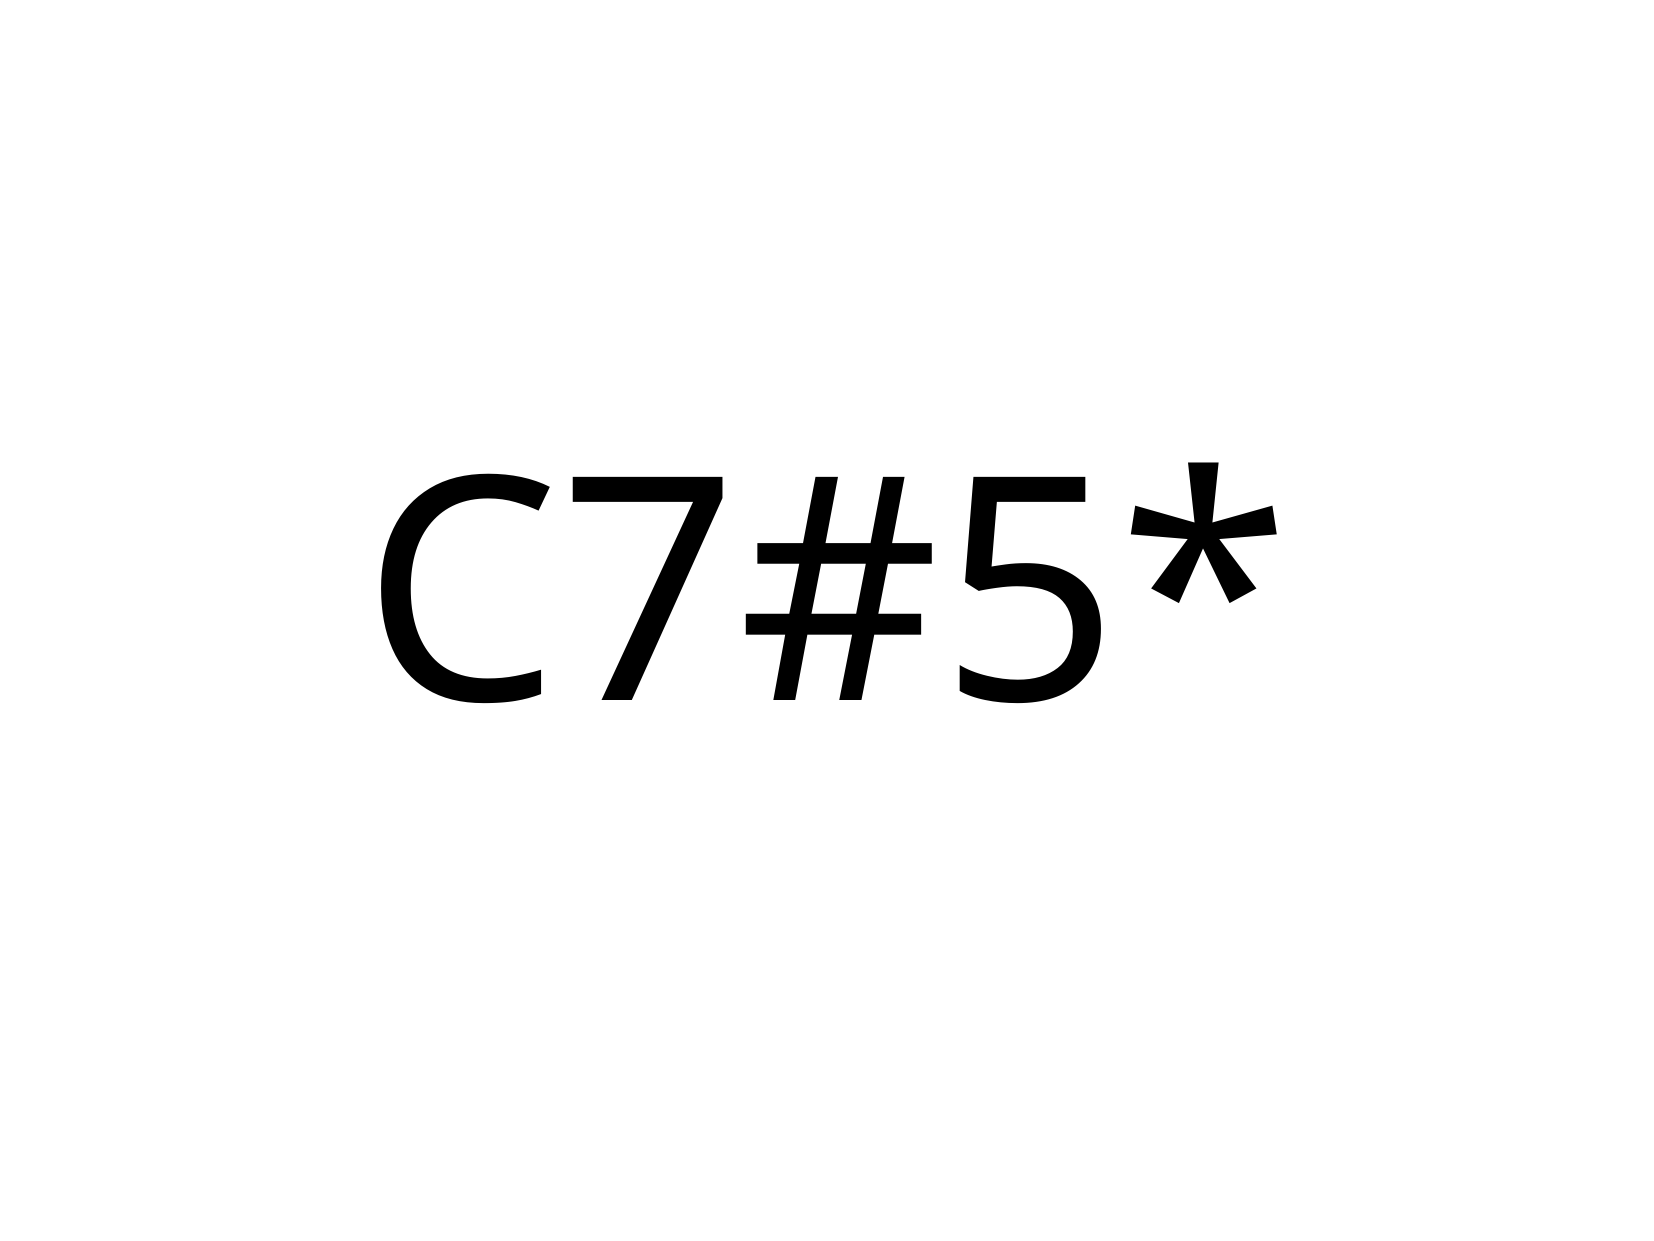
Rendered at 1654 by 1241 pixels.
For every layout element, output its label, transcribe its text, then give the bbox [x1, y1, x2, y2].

subtitle C7#5* [82, 49, 1571, 1109]
